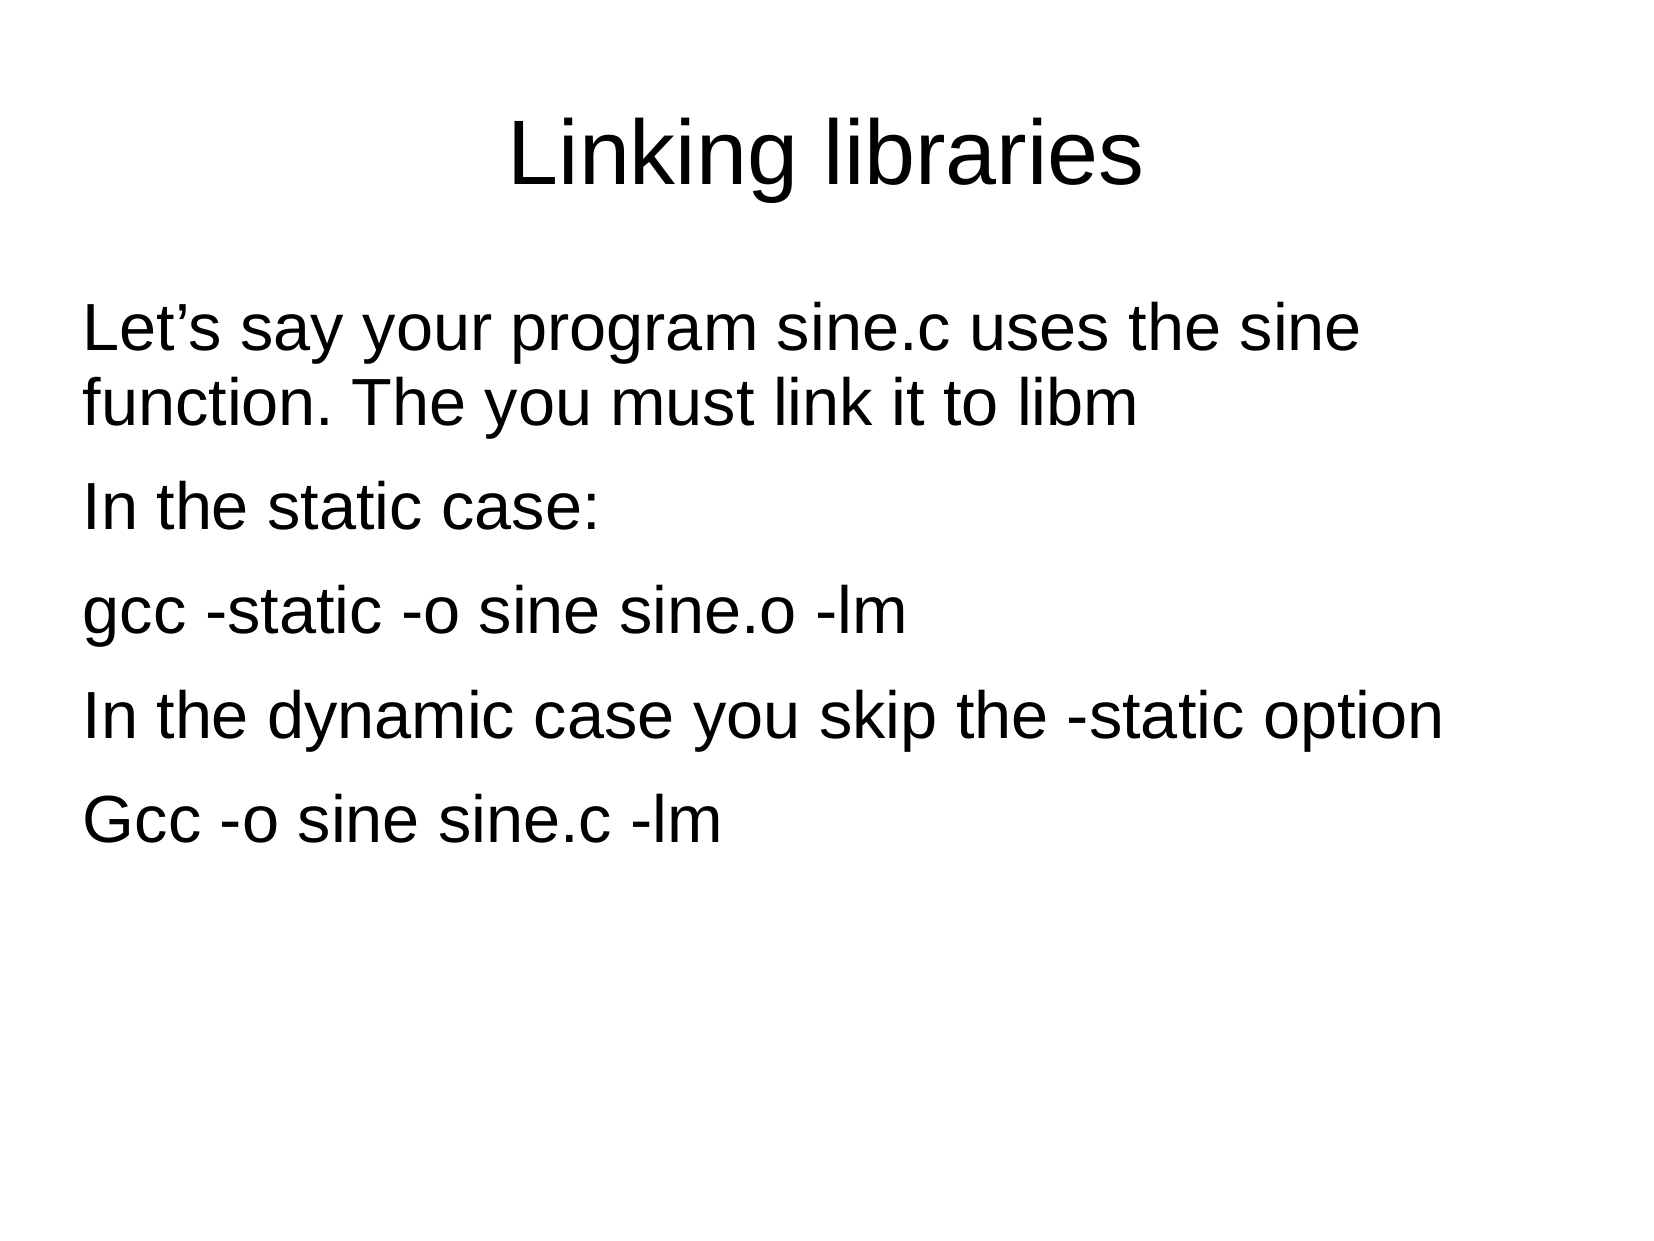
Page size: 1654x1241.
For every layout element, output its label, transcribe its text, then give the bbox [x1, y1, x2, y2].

list Let’s say your program sine.c uses the sine function. The you must link it to libm In the static case: gcc -static -o sine sine.o -lm In the dynamic case you skip the -static option Gcc -o sine sine.c -lm [82, 290, 1571, 1010]
title Linking libraries [82, 49, 1571, 257]
